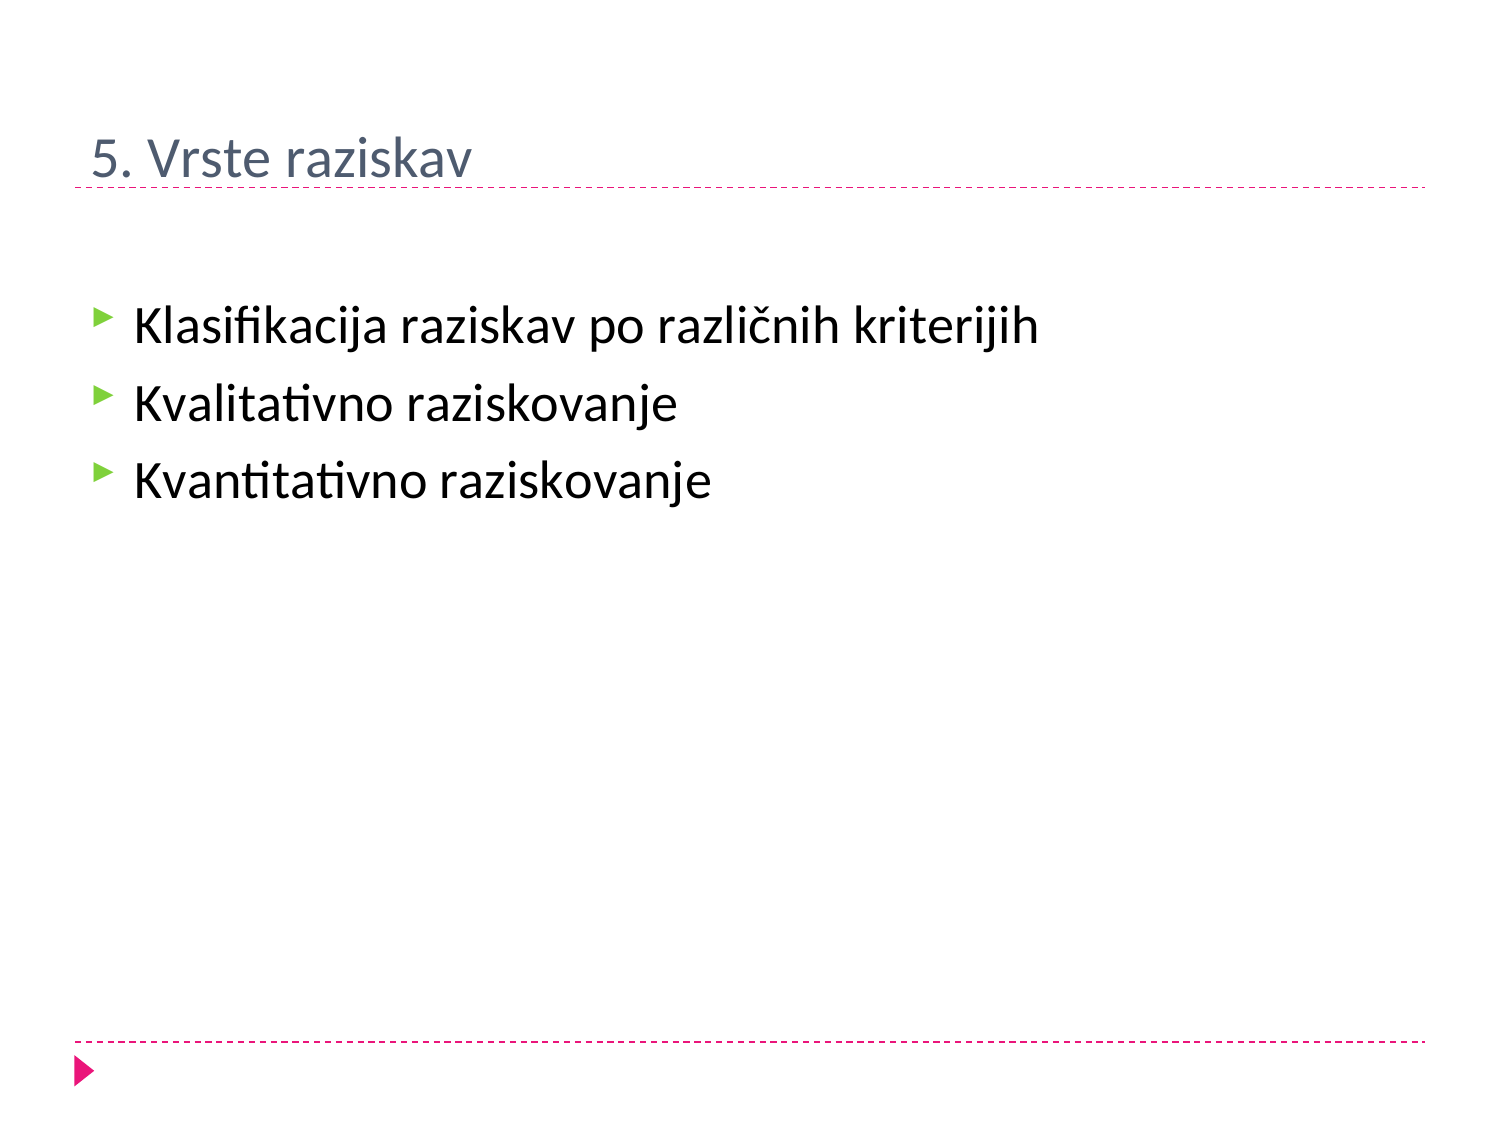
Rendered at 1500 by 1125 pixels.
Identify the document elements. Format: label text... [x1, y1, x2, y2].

title 5. Vrste raziskav [75, 33, 1426, 197]
list Klasifikacija raziskav po različnih kriterijih Kvalitativno raziskovanje Kvantitativno raziskovanje [75, 281, 1426, 827]
